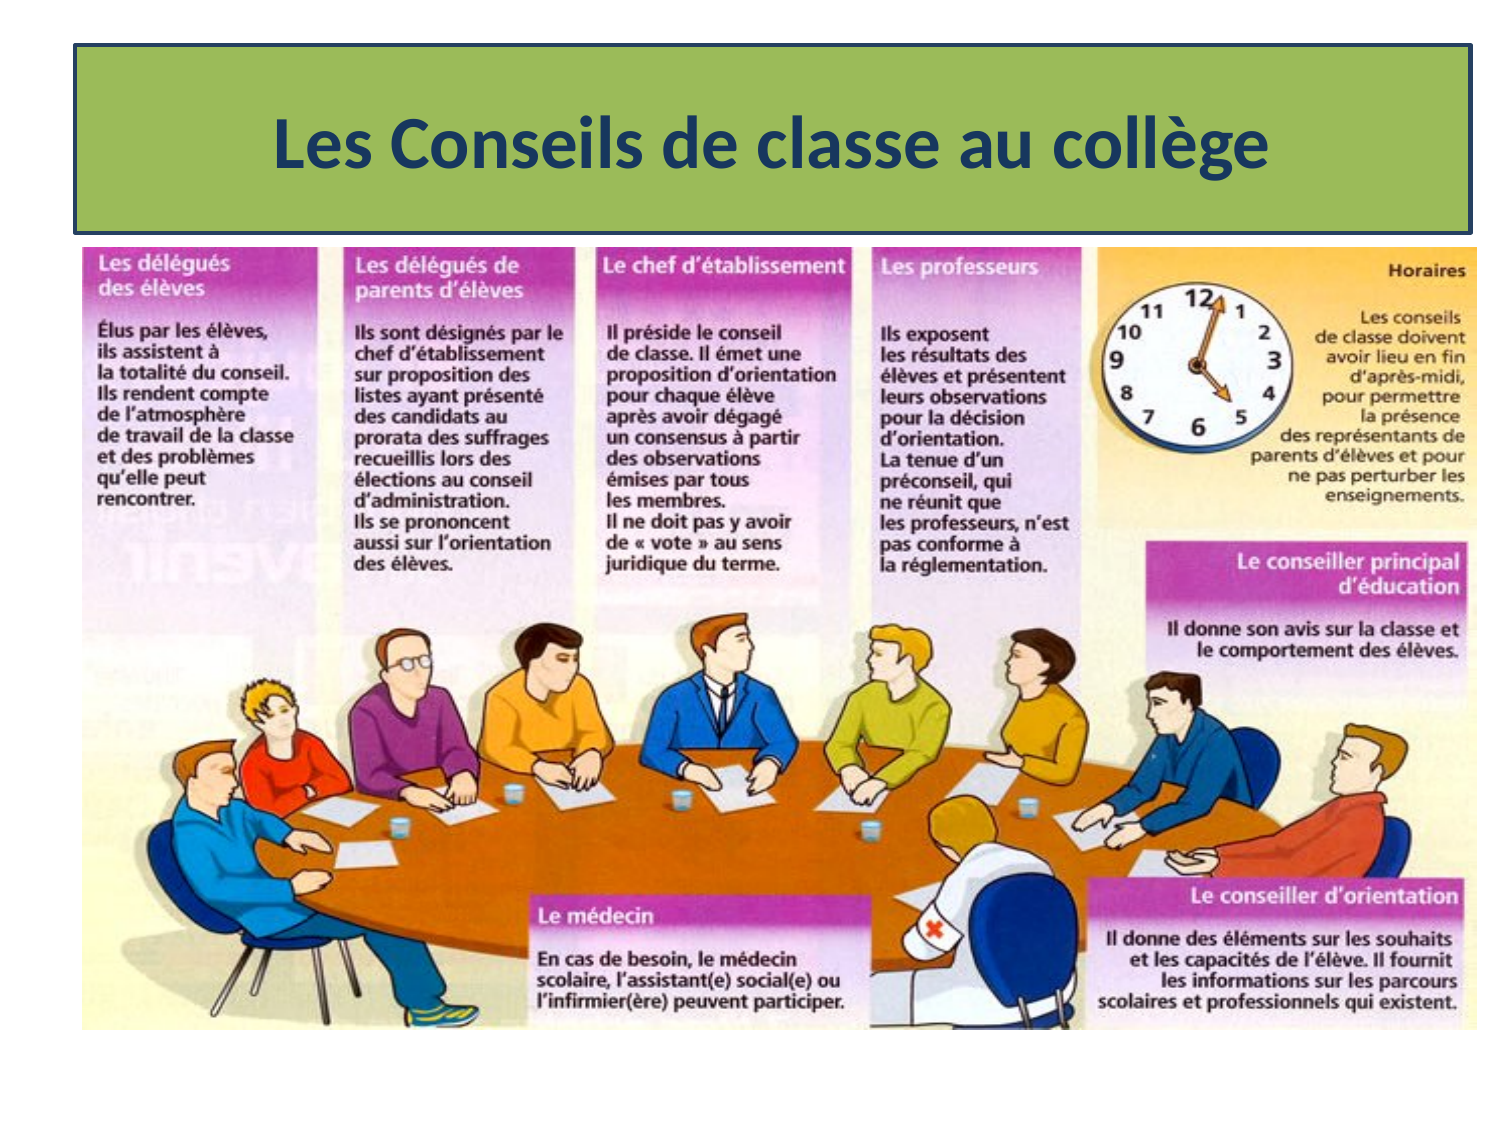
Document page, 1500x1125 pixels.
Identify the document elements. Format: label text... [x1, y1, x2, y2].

title Les Conseils de classe au collège [75, 45, 1471, 233]
picture [82, 247, 1477, 1030]
